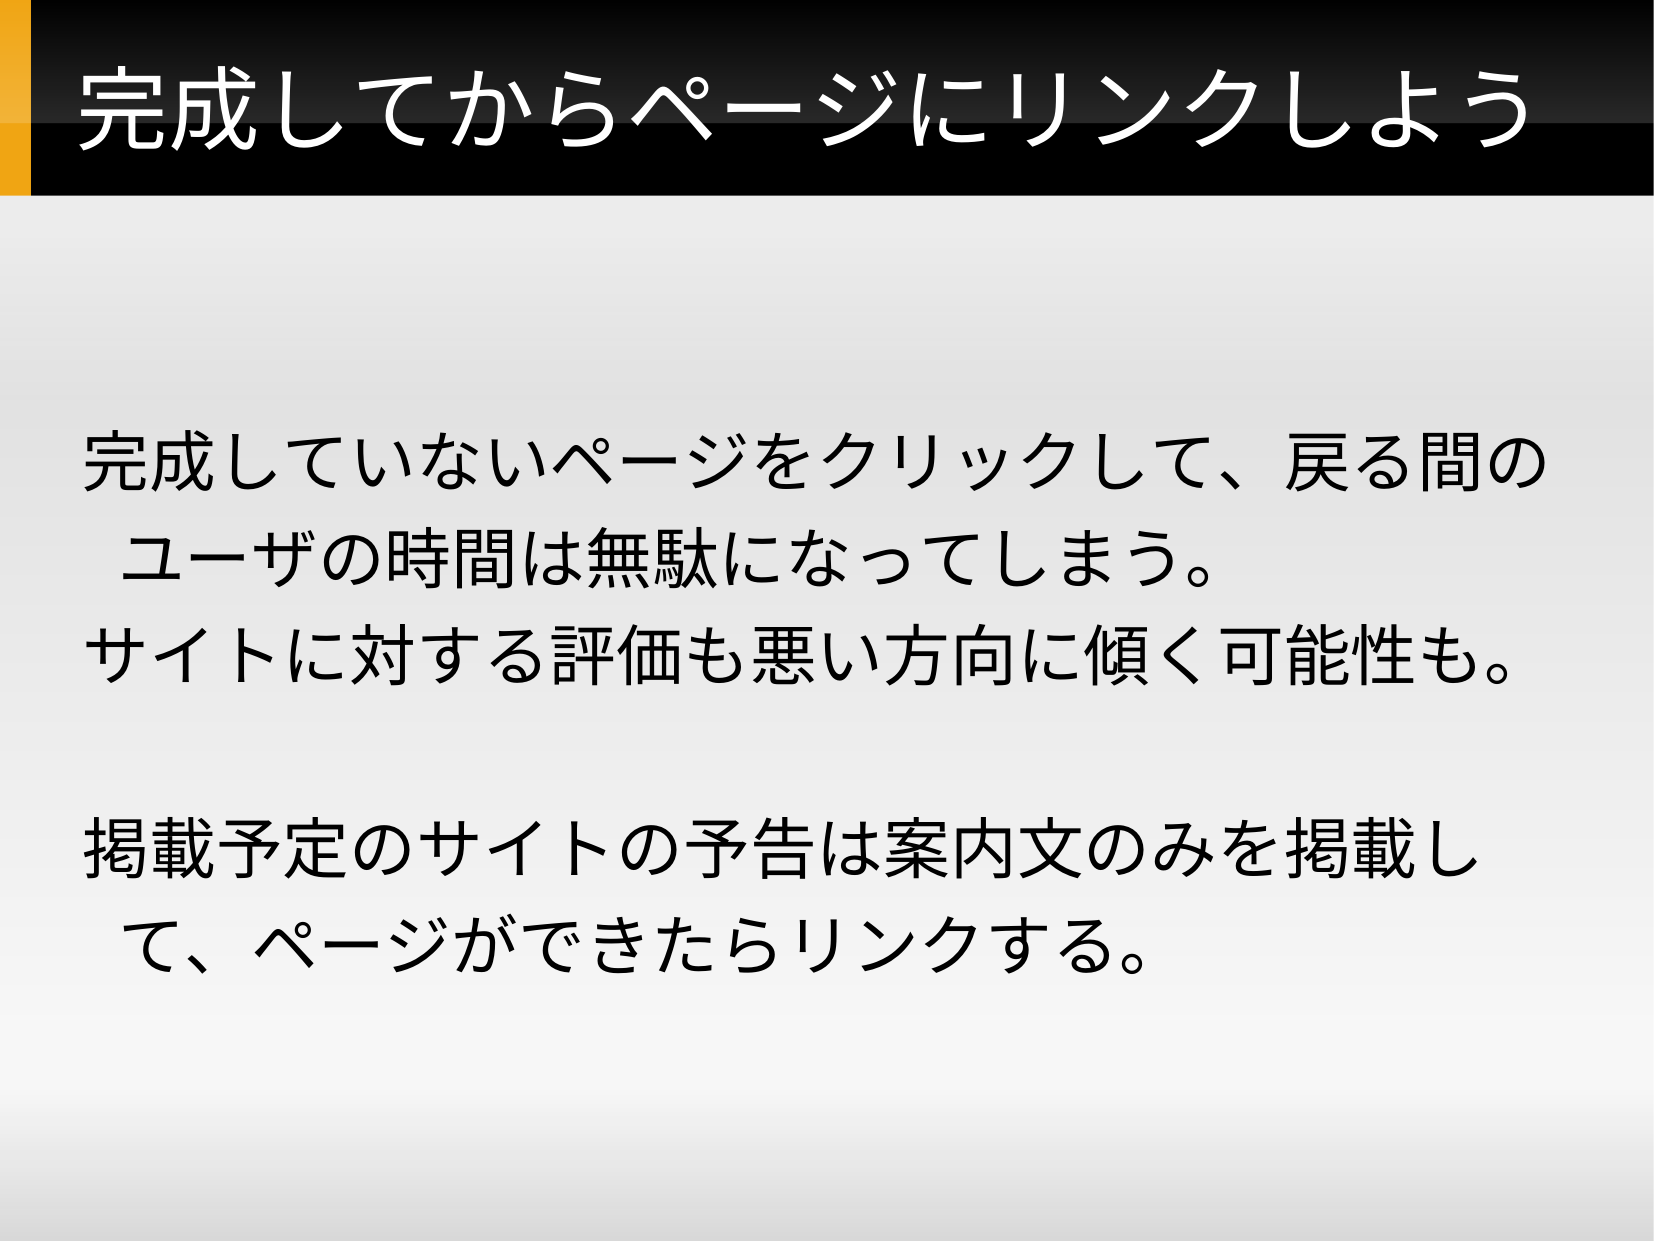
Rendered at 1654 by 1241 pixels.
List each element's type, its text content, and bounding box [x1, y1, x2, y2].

subtitle 完成していないページをクリックして、戻る間のユーザの時間は無駄になってしまう。 サイトに対する評価も悪い方向に傾く可能性も。 掲載予定のサイトの予告は案内文のみを掲載して、ページができたらリンクする。 [82, 290, 1571, 1109]
title 完成してからページにリンクしよう [76, 0, 1565, 208]
picture [0, 0, 1654, 1241]
